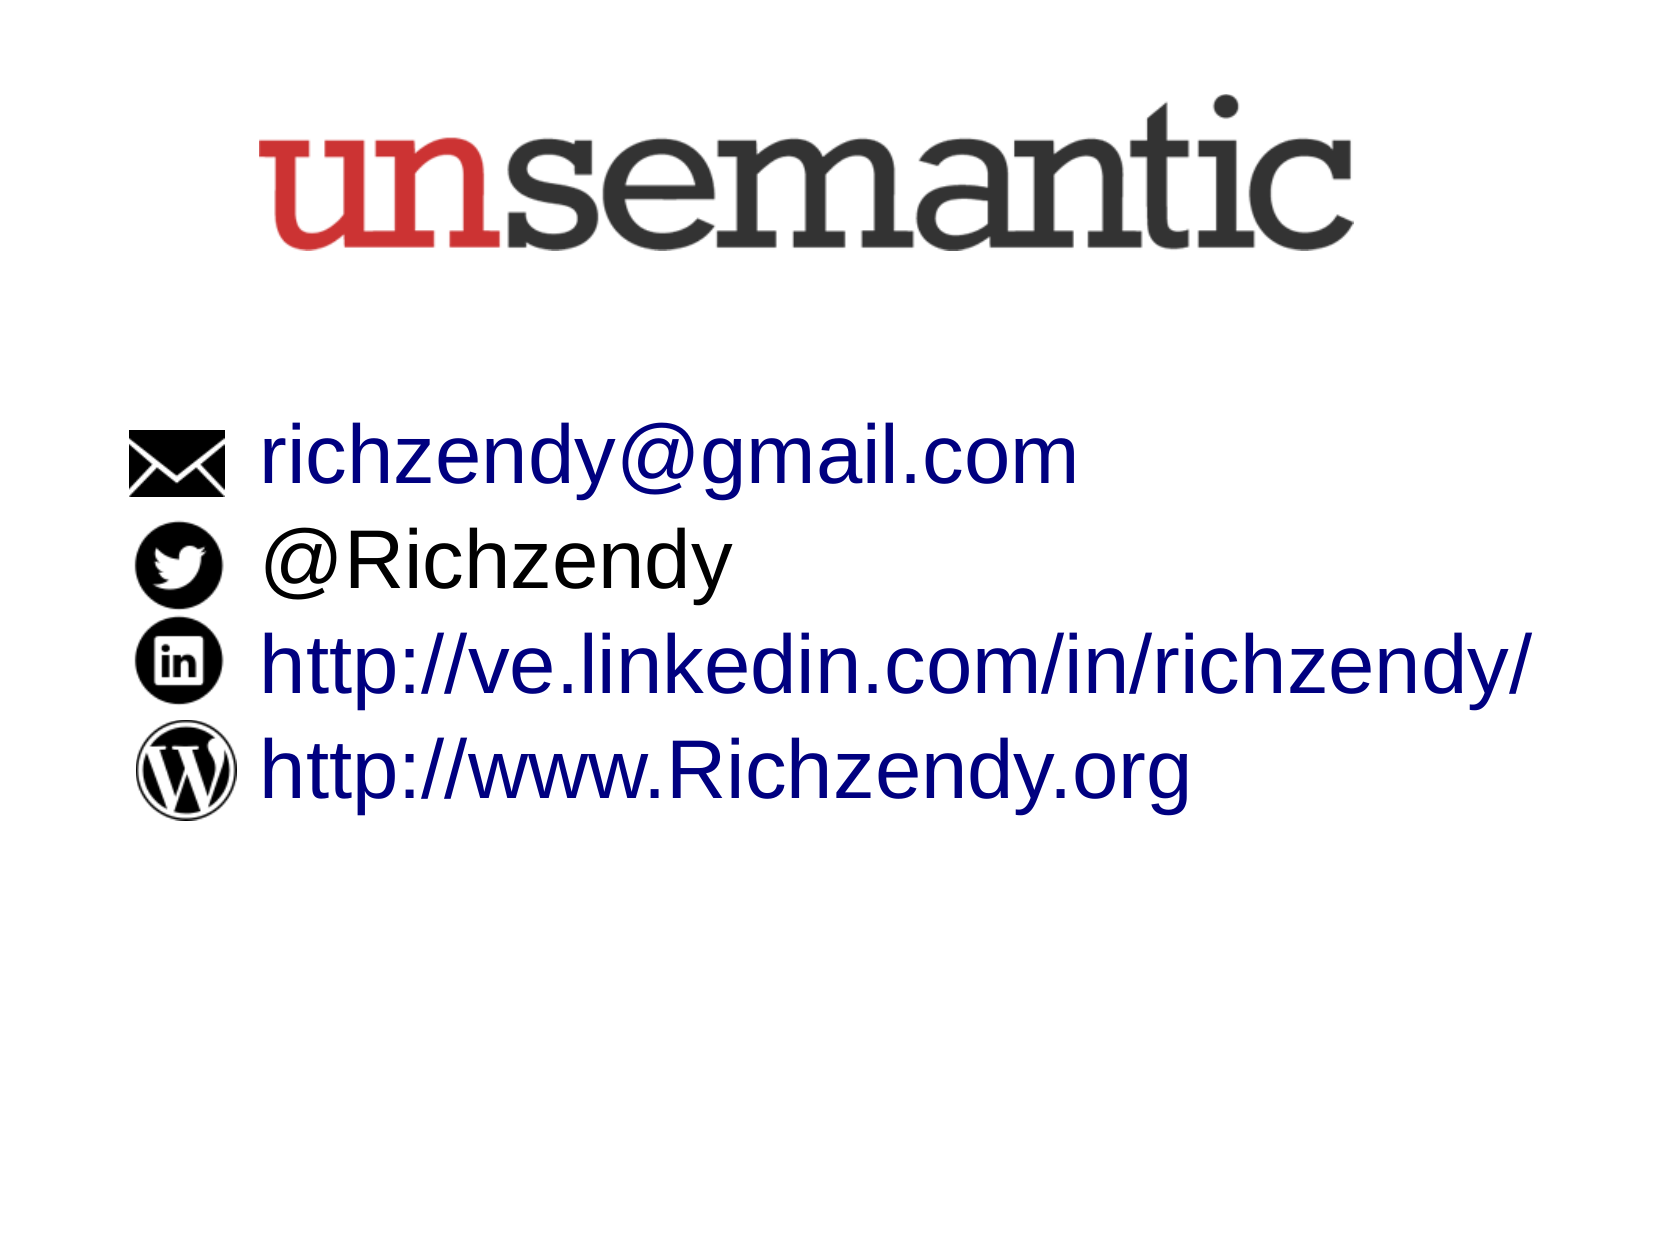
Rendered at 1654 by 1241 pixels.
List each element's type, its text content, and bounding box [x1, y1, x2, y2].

picture [136, 720, 237, 821]
picture [259, 94, 1354, 251]
picture [129, 430, 225, 497]
picture [129, 513, 230, 709]
subtitle richzendy@gmail.com @Richzendy http://ve.linkedin.com/in/richzendy/ http://www.Richzendy.org [259, 290, 1571, 1010]
